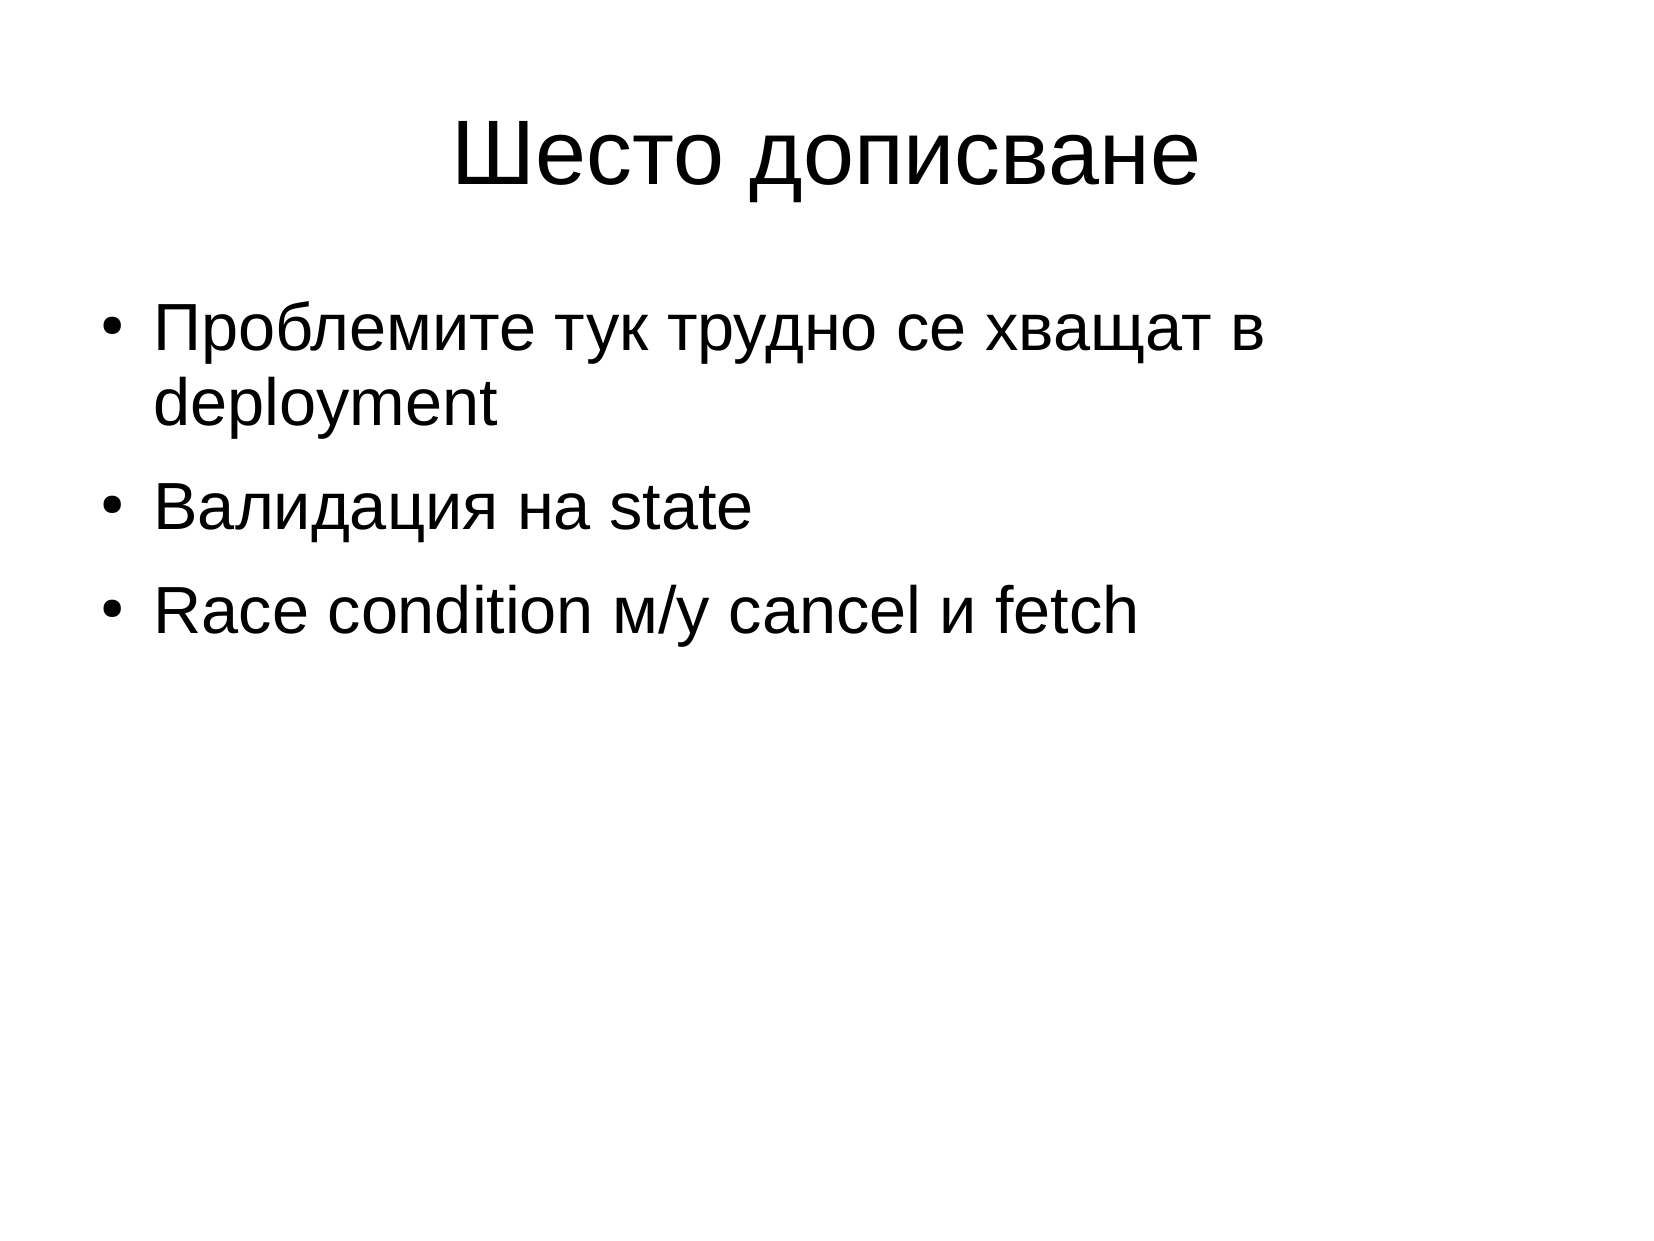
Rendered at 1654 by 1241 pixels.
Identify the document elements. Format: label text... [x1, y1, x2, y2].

title Шесто дописване [82, 49, 1571, 257]
list Проблемите тук трудно се хващат в deployment Валидация на state Race condition м/у cancel и fetch [82, 290, 1538, 1010]
